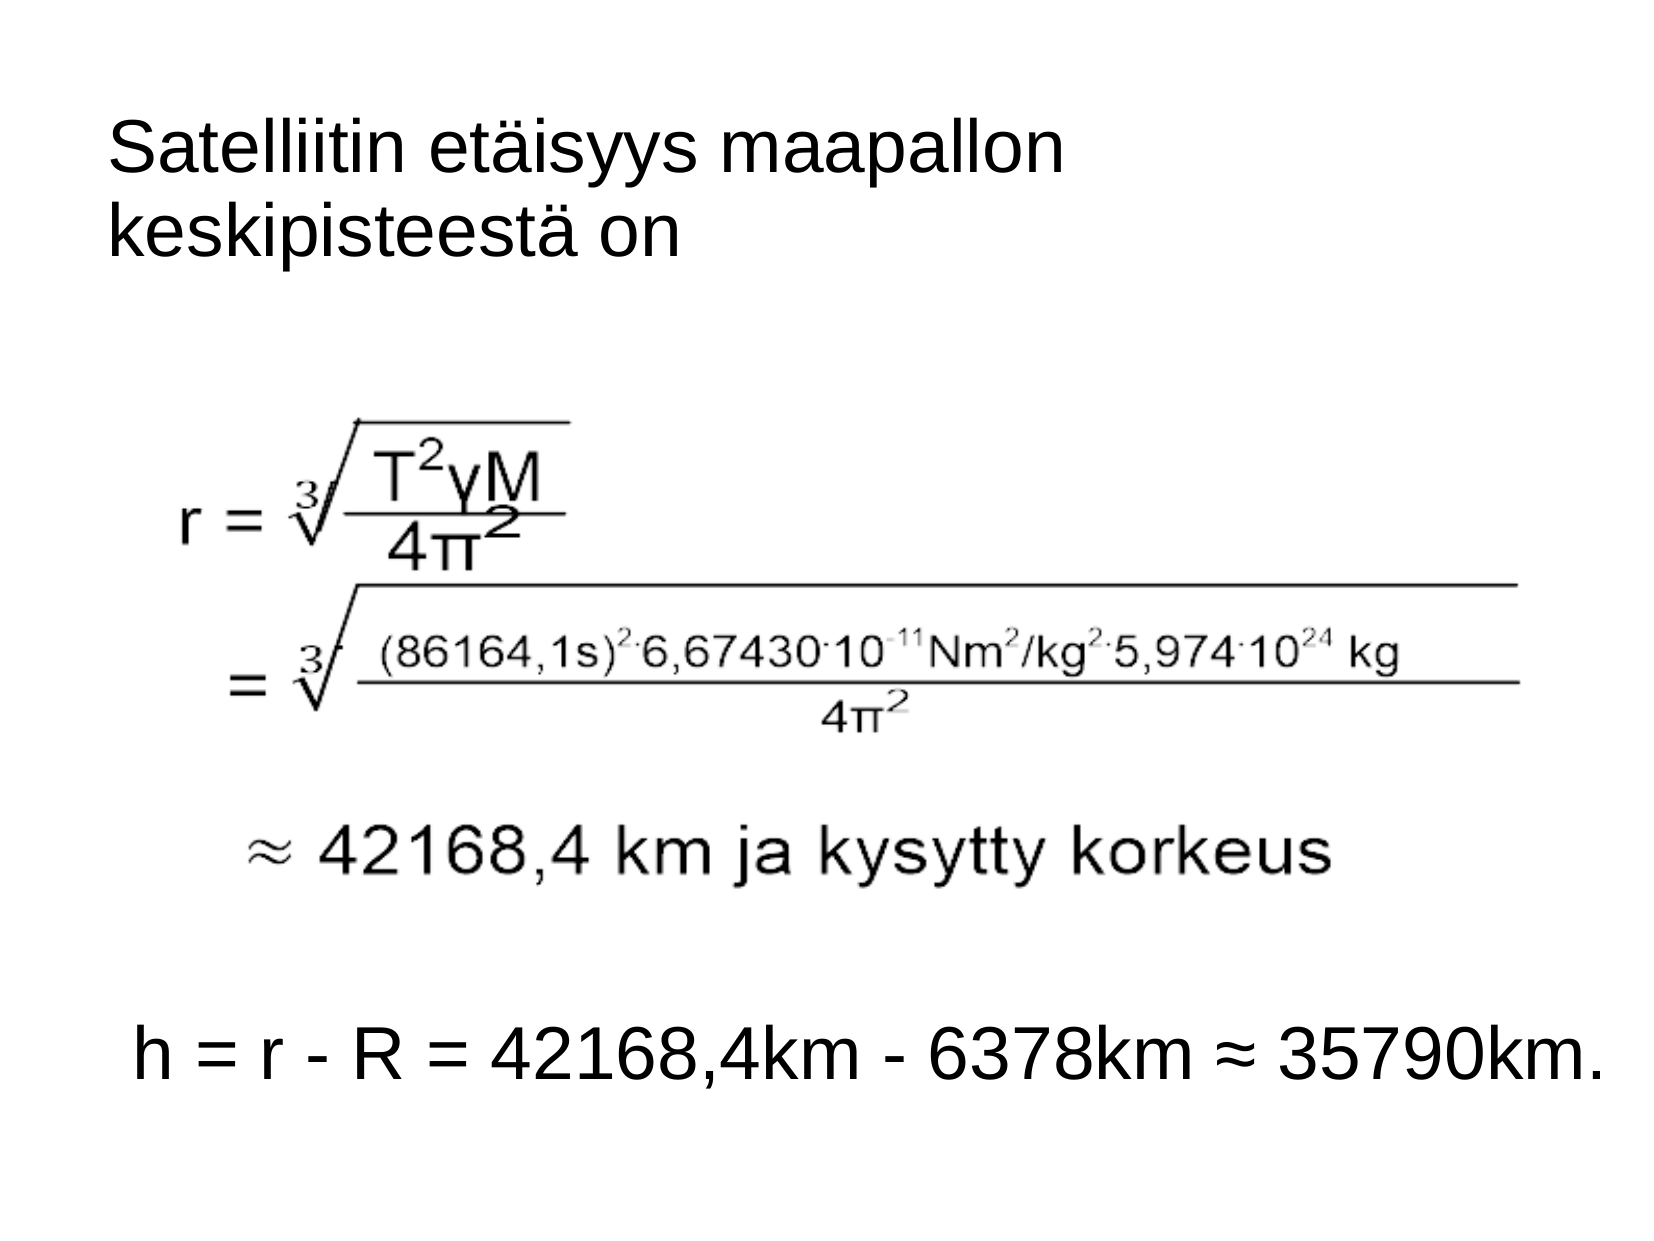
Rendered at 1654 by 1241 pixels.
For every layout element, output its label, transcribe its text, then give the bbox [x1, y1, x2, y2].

text_box h = r - R = 42168,4km - 6378km ≈ 35790km. [118, 1003, 1642, 1103]
text_box Satelliitin etäisyys maapallon keskipisteestä on [92, 96, 1477, 280]
picture [112, 309, 1558, 944]
